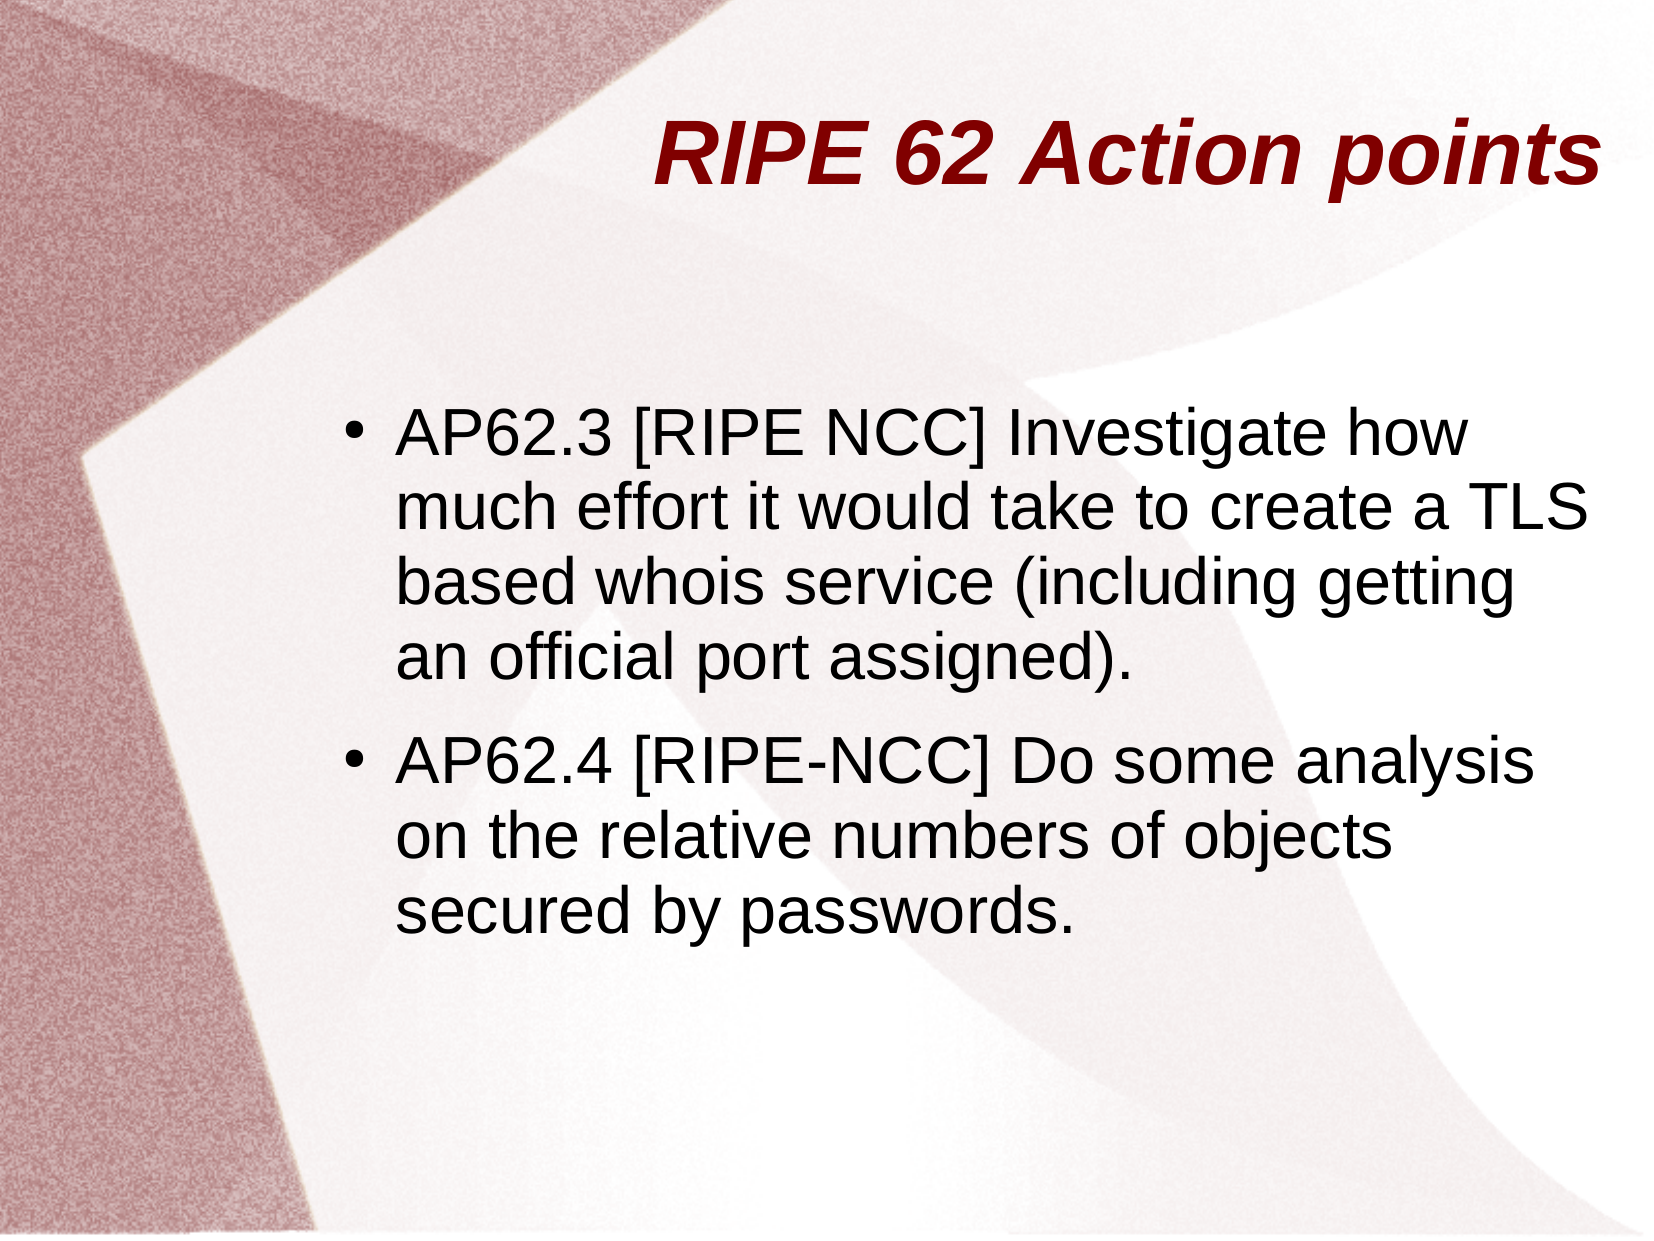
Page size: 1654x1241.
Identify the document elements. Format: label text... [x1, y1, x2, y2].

title RIPE 62 Action points [596, 56, 1607, 250]
picture [0, 0, 1654, 1241]
list AP62.3 [RIPE NCC] Investigate how much effort it would take to create a TLS based whois service (including getting an official port assigned). AP62.4 [RIPE-NCC] Do some analysis on the relative numbers of objects secured by passwords. [324, 290, 1601, 948]
